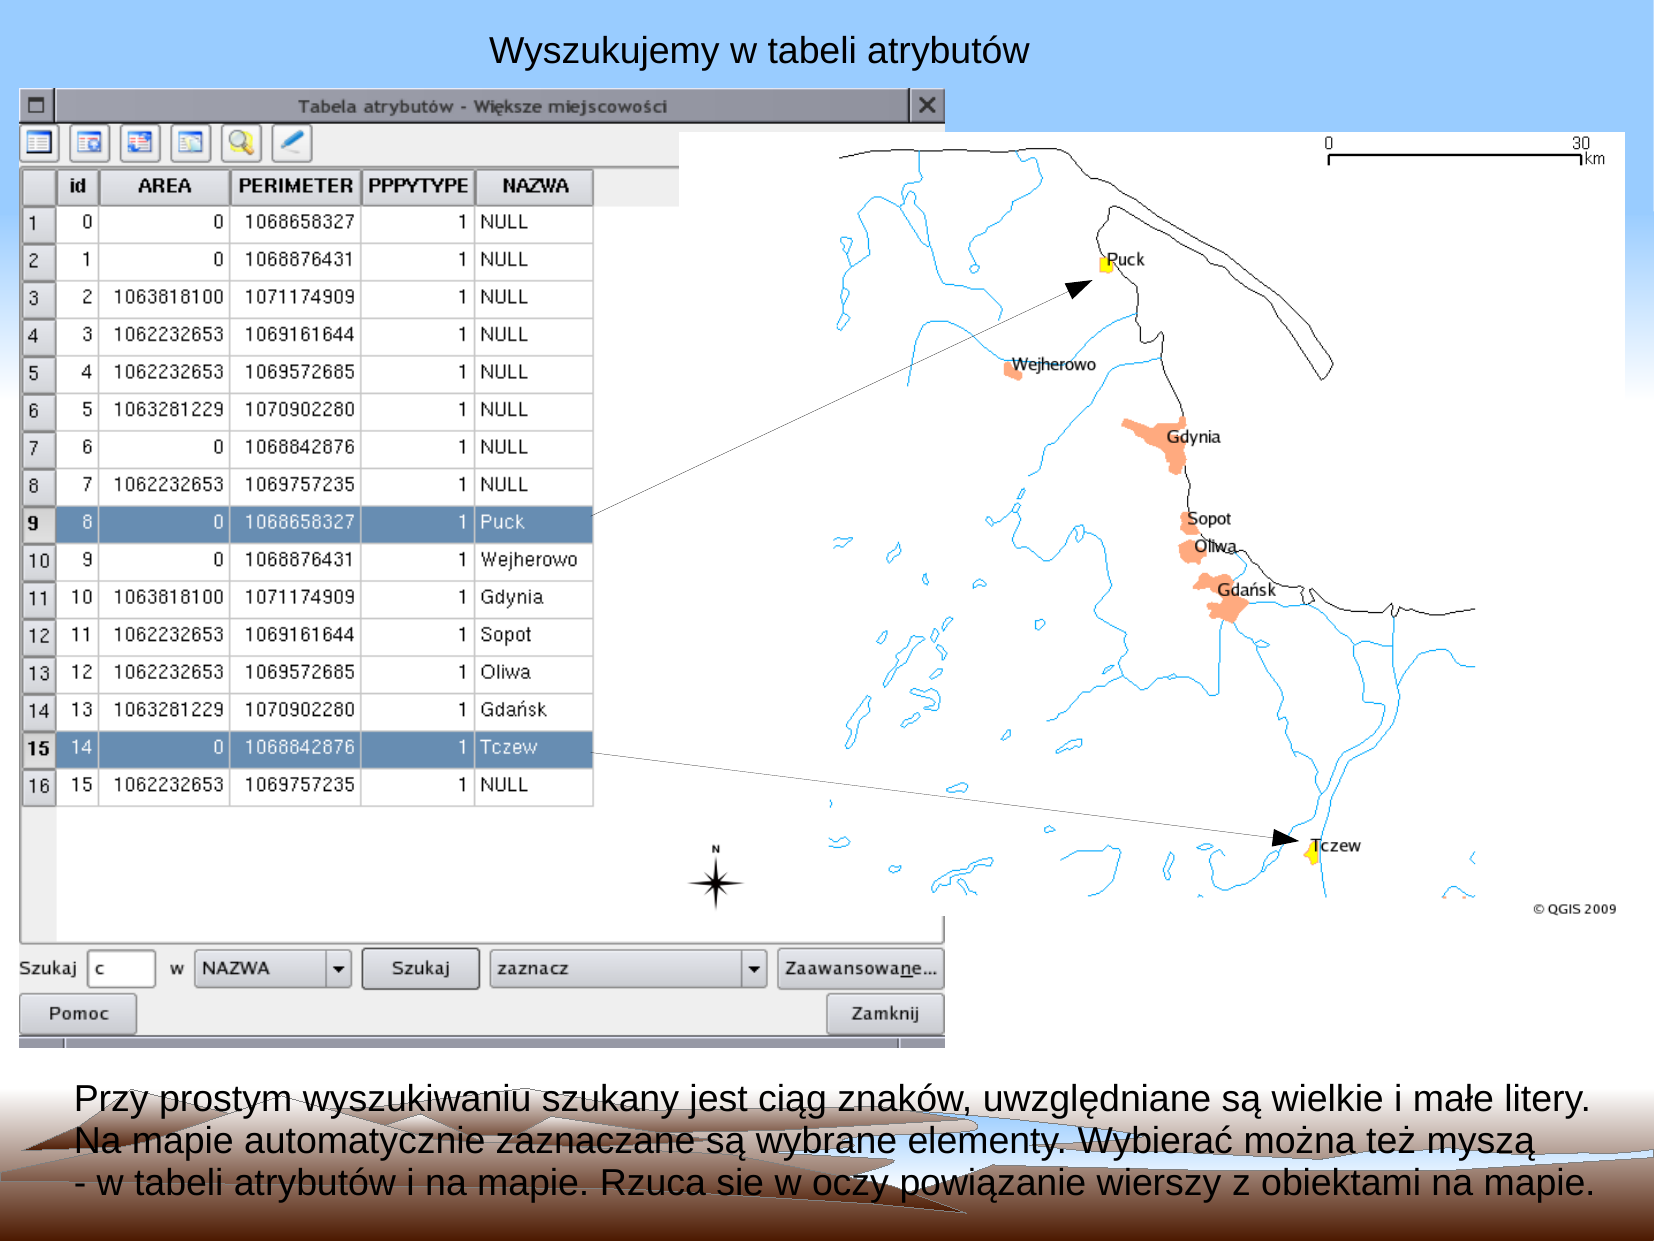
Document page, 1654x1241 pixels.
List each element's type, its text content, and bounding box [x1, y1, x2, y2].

picture [19, 88, 1625, 1048]
text_box Wyszukujemy w tabeli atrybutów [474, 22, 1047, 80]
text_box Przy prostym wyszukiwaniu szukany jest ciąg znaków, uwzględniane są wielkie i małe litery. Na mapie automatycznie zaznaczane są wybrane elementy. Wybierać można też myszą - w tabeli atrybutów i na mapie. Rzuca sie w oczy powiązanie wierszy z obiektami na mapie. [59, 1069, 1615, 1211]
